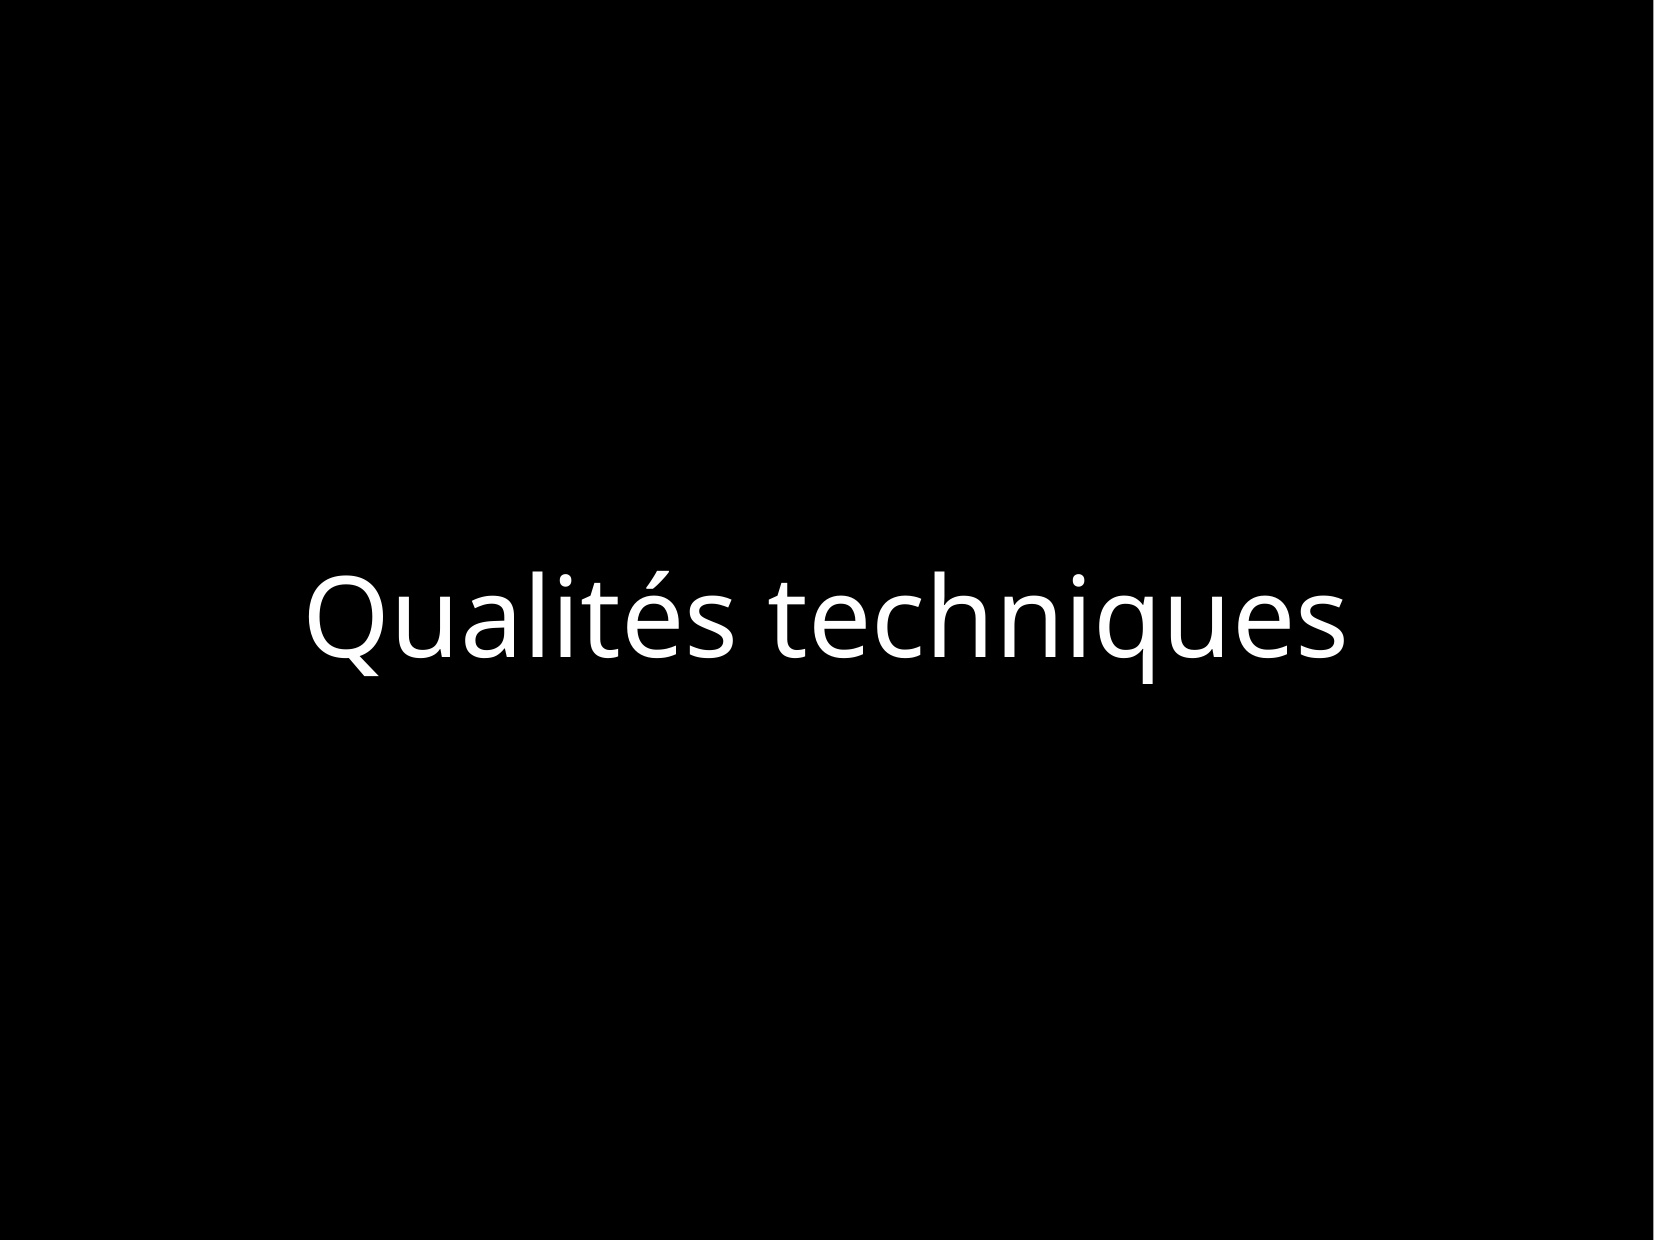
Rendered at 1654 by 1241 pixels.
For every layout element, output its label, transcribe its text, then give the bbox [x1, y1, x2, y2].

title Qualités techniques [82, 56, 1571, 1172]
